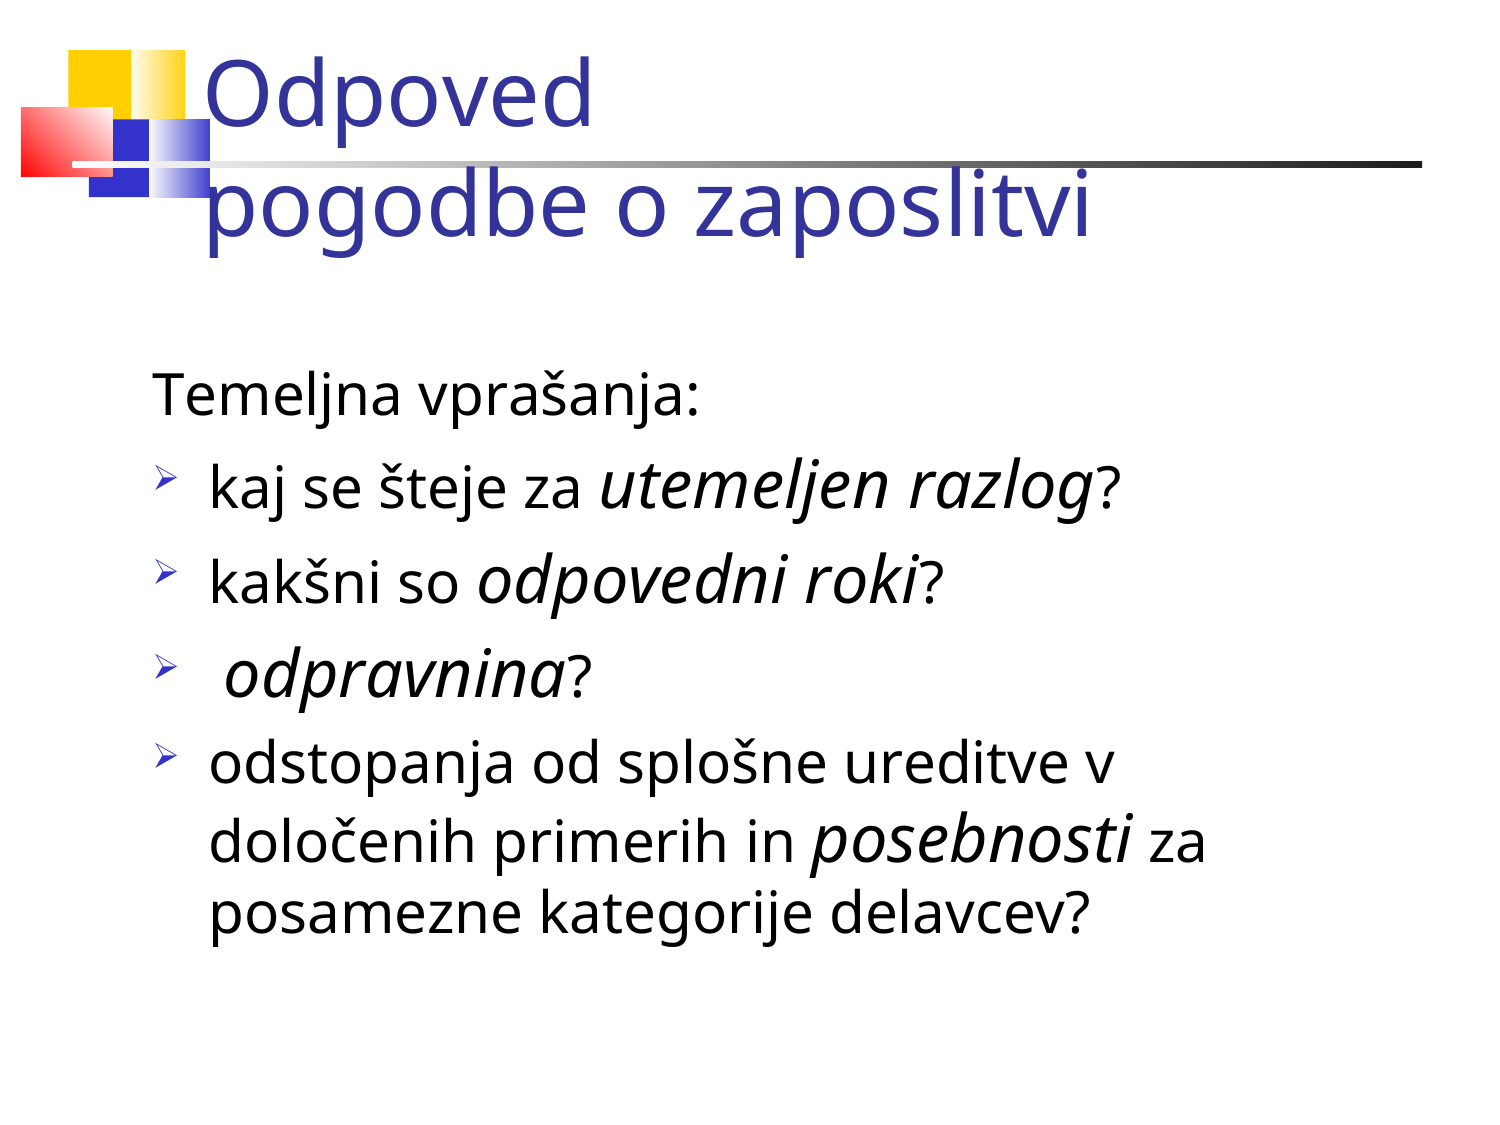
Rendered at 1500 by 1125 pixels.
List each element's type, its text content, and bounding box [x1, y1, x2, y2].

title Odpoved pogodbe o zaposlitvi [187, 27, 1463, 263]
list Temeljna vprašanja: kaj se šteje za utemeljen razlog? kakšni so odpovedni roki? odpravnina? odstopanja od splošne ureditve v določenih primerih in posebnosti za posamezne kategorije delavcev? [137, 350, 1250, 1026]
